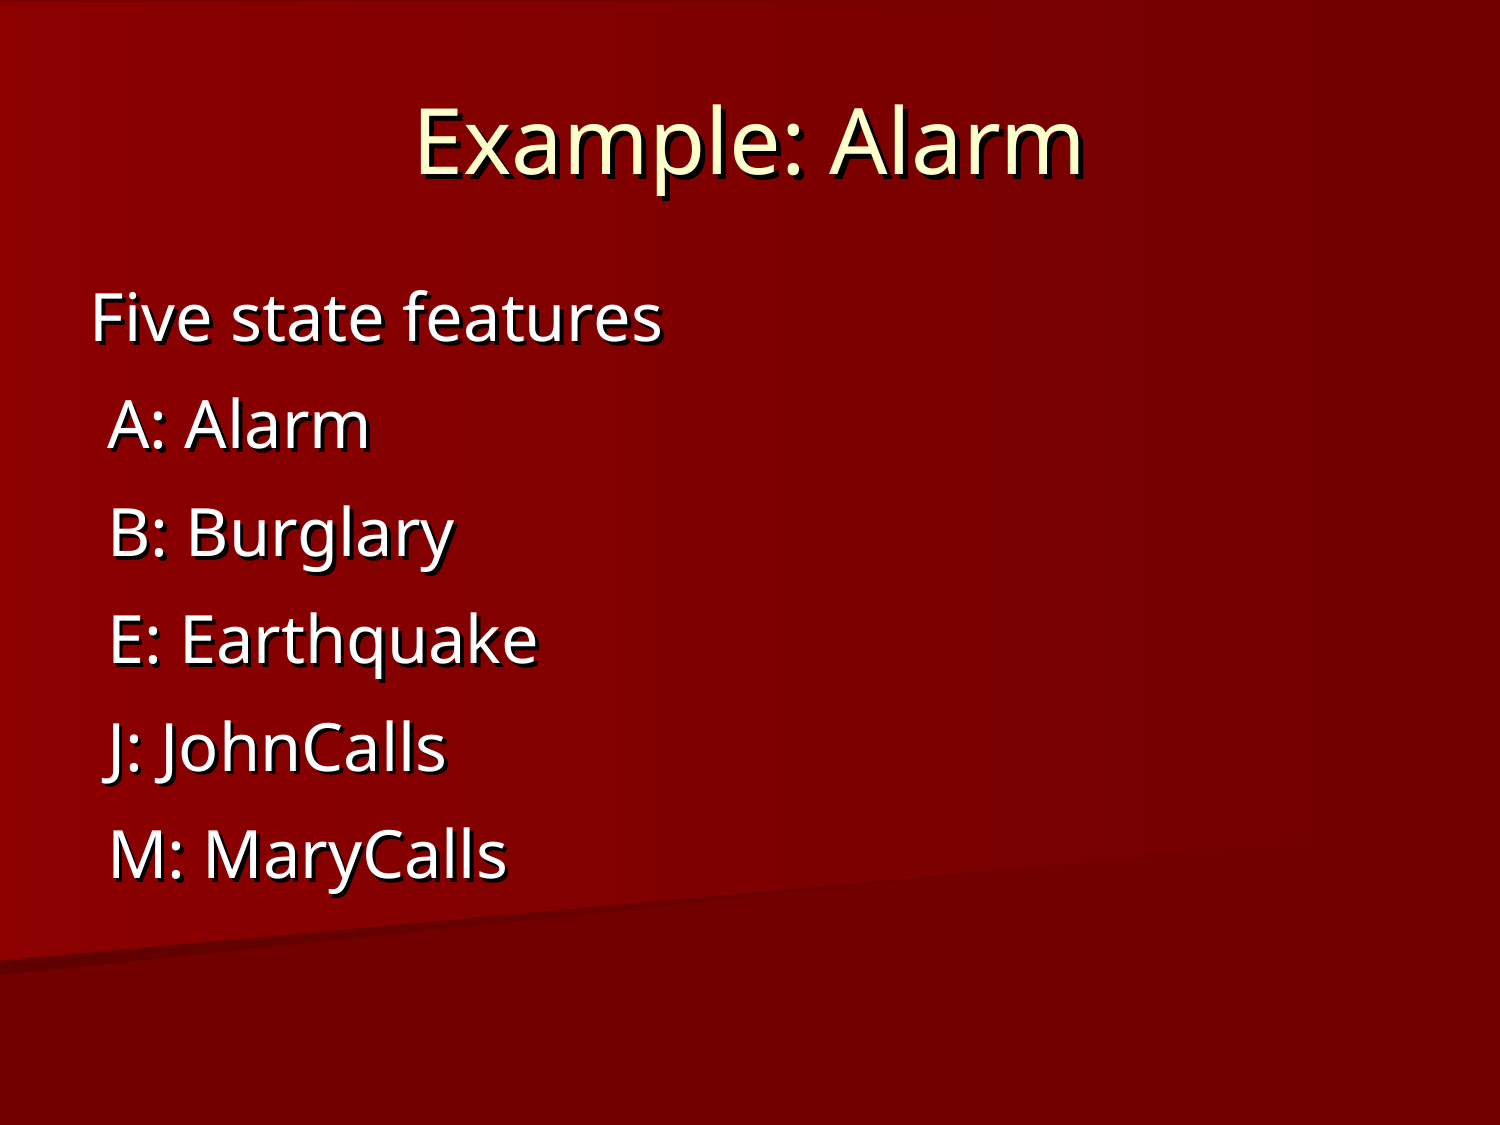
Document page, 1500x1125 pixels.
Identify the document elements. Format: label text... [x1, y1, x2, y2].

title Example: Alarm [75, 45, 1426, 233]
list Five state features A: Alarm B: Burglary E: Earthquake J: JohnCalls M: MaryCalls [75, 262, 1426, 1001]
